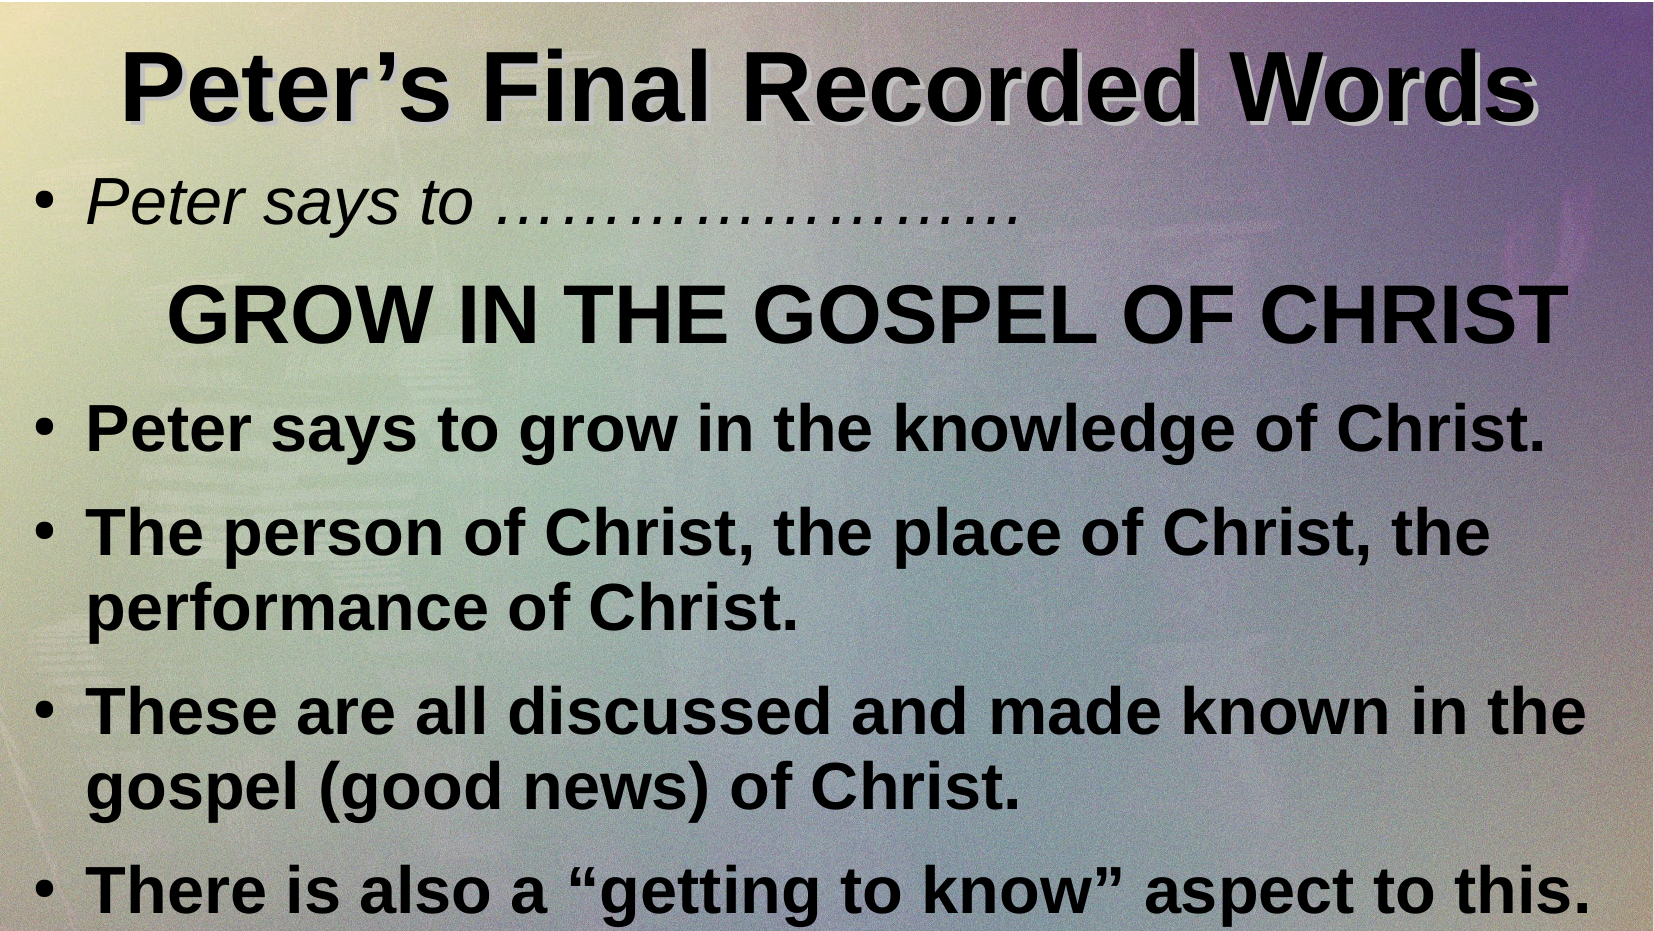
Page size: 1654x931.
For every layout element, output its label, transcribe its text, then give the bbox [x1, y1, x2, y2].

picture [0, 2, 1654, 931]
list Peter says to …………………… GROW IN THE GOSPEL OF CHRIST Peter says to grow in the knowledge of Christ. The person of Christ, the place of Christ, the performance of Christ. These are all discussed and made known in the gospel (good news) of Christ. There is also a “getting to know” aspect to this. [15, 164, 1651, 931]
title Peter’s Final Recorded Words [85, 8, 1574, 164]
